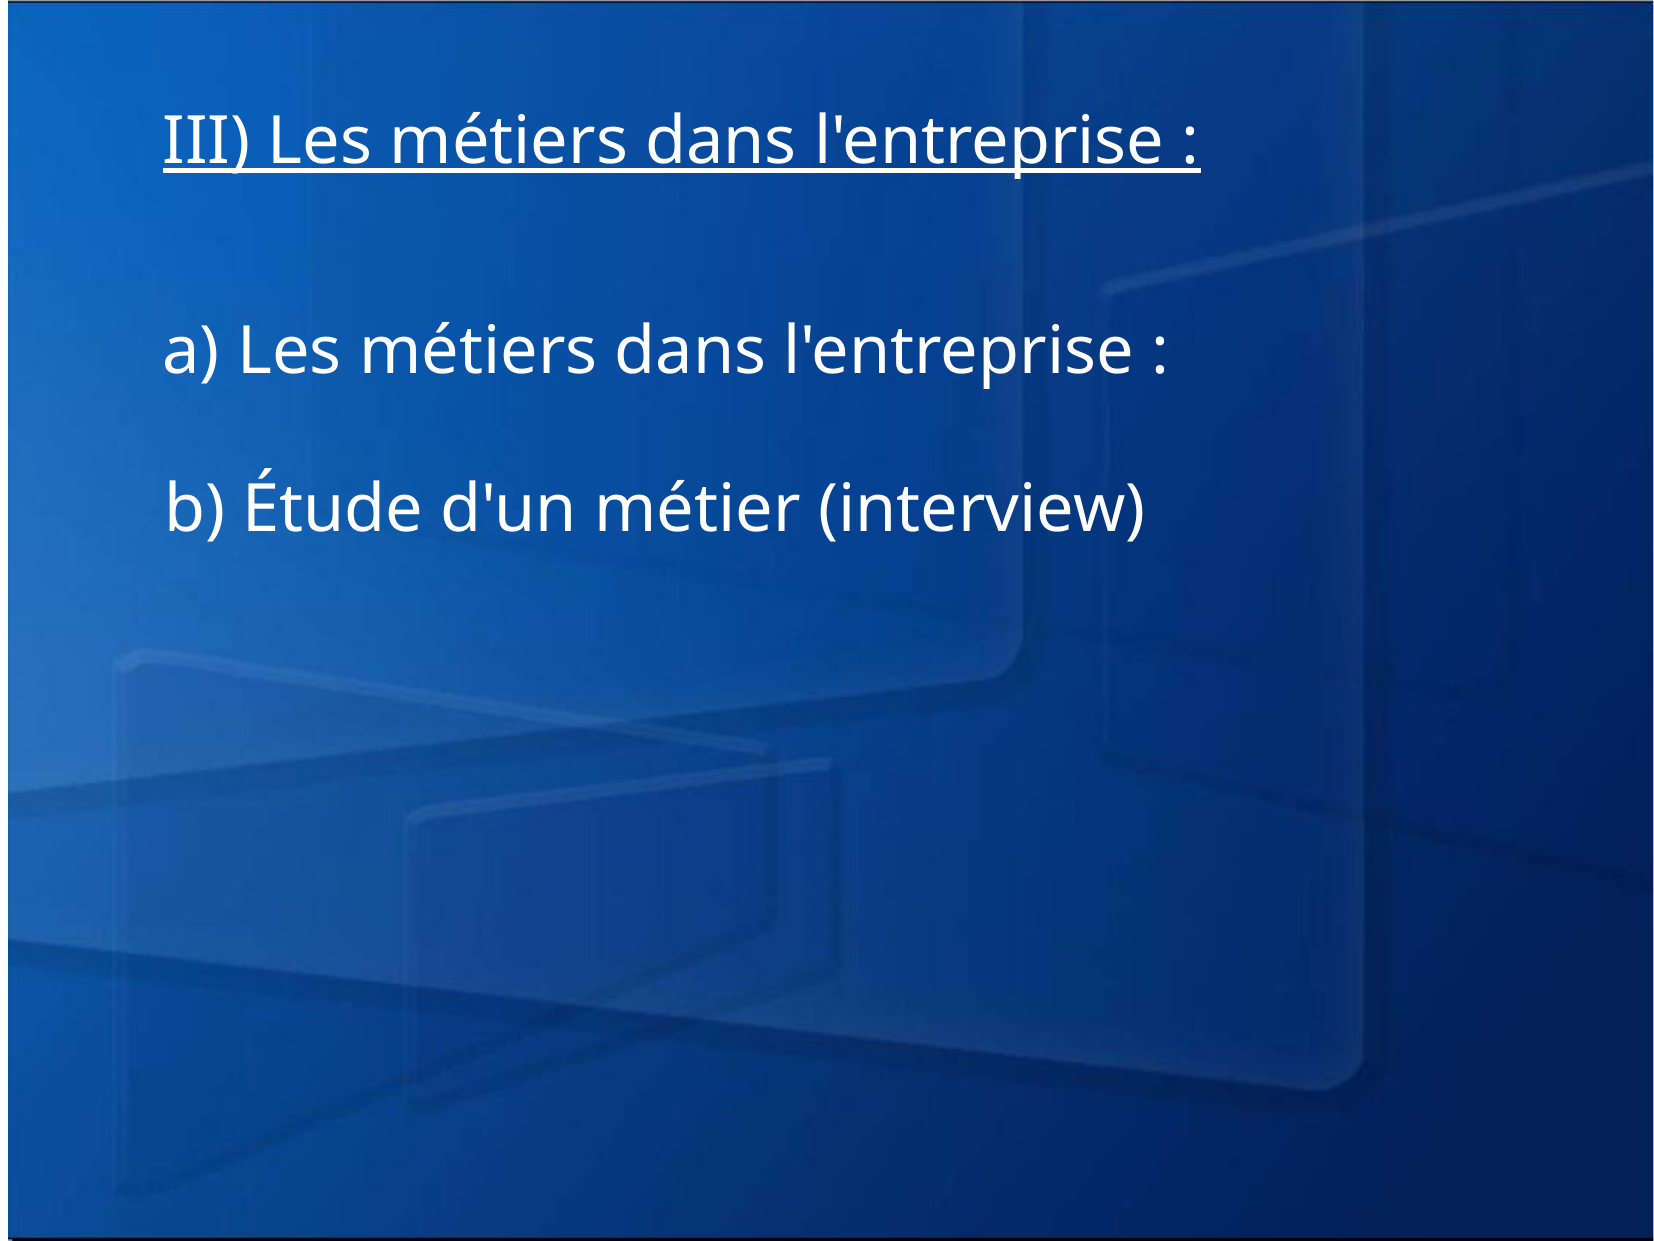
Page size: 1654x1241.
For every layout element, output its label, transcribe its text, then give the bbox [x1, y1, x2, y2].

picture [8, 0, 1654, 1241]
text_box a) Les métiers dans l'entreprise : [147, 295, 1312, 590]
text_box III) Les métiers dans l'entreprise : [147, 84, 1388, 463]
text_box b) Étude d'un métier (interview) [149, 452, 1186, 561]
